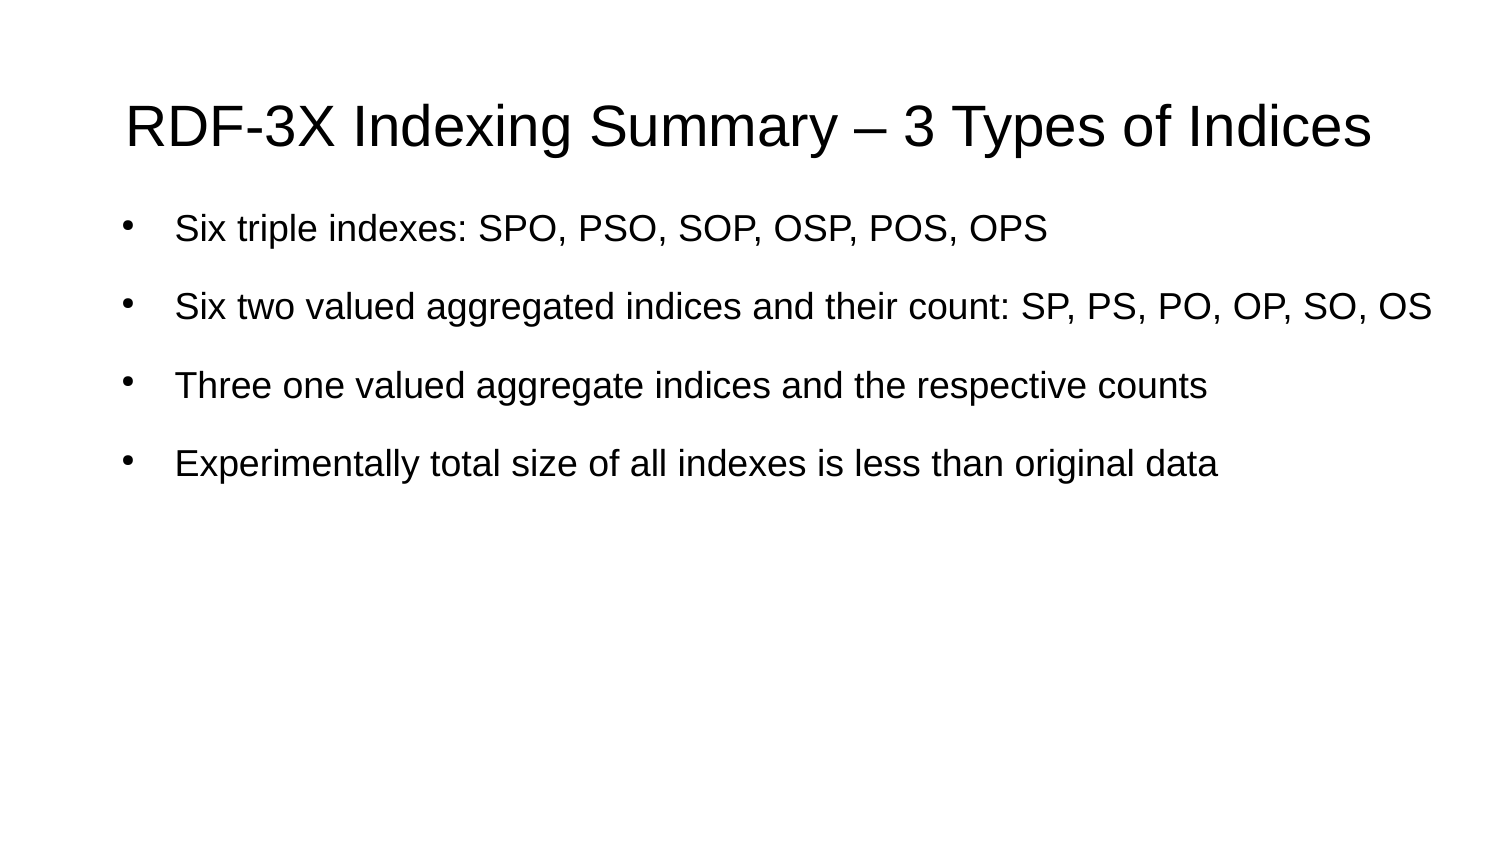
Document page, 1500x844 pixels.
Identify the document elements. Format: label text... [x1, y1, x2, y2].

list Six triple indexes: SPO, PSO, SOP, OSP, POS, OPS Six two valued aggregated indices and their count: SP, PS, PO, OP, SO, OS Three one valued aggregate indices and the respective counts Experimentally total size of all indexes is less than original data [51, 189, 1449, 750]
title RDF-3X Indexing Summary – 3 Types of Indices [51, 72, 1449, 167]
